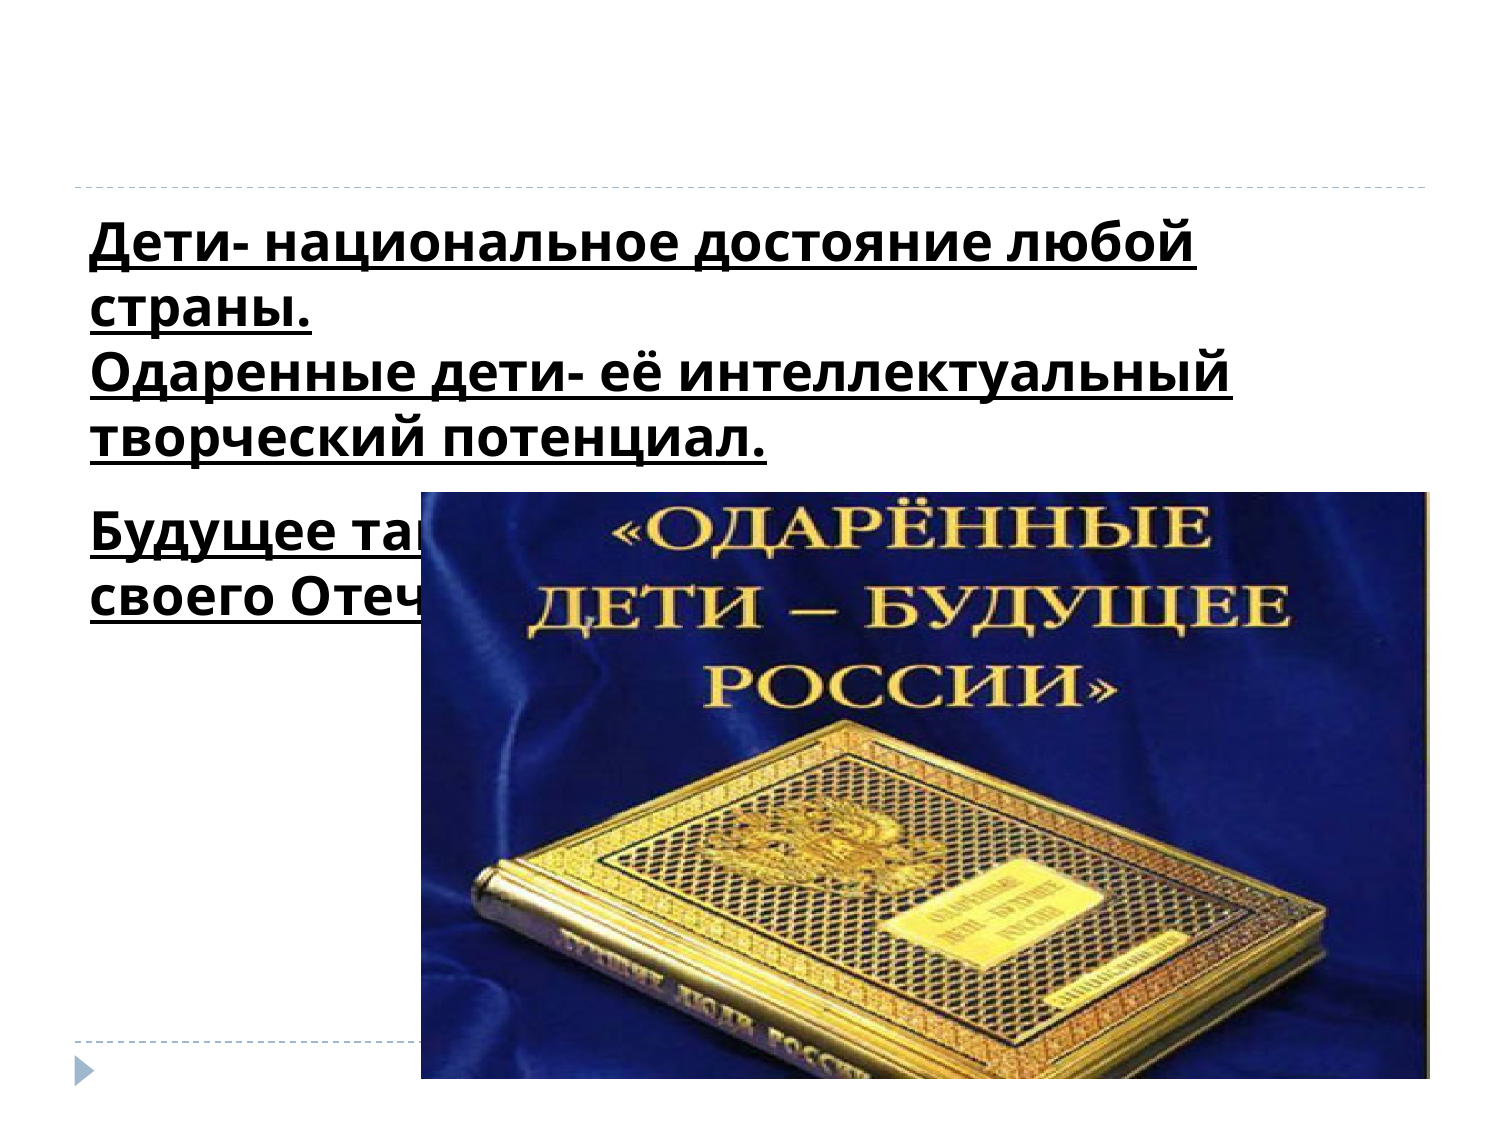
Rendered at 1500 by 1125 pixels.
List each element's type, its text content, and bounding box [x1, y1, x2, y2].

picture [421, 492, 1430, 1079]
list Дети- национальное достояние любой страны. Одаренные дети- её интеллектуальный творческий потенциал. Будущее таких детей – гордость и слава своего Отечества! [75, 200, 1425, 1010]
